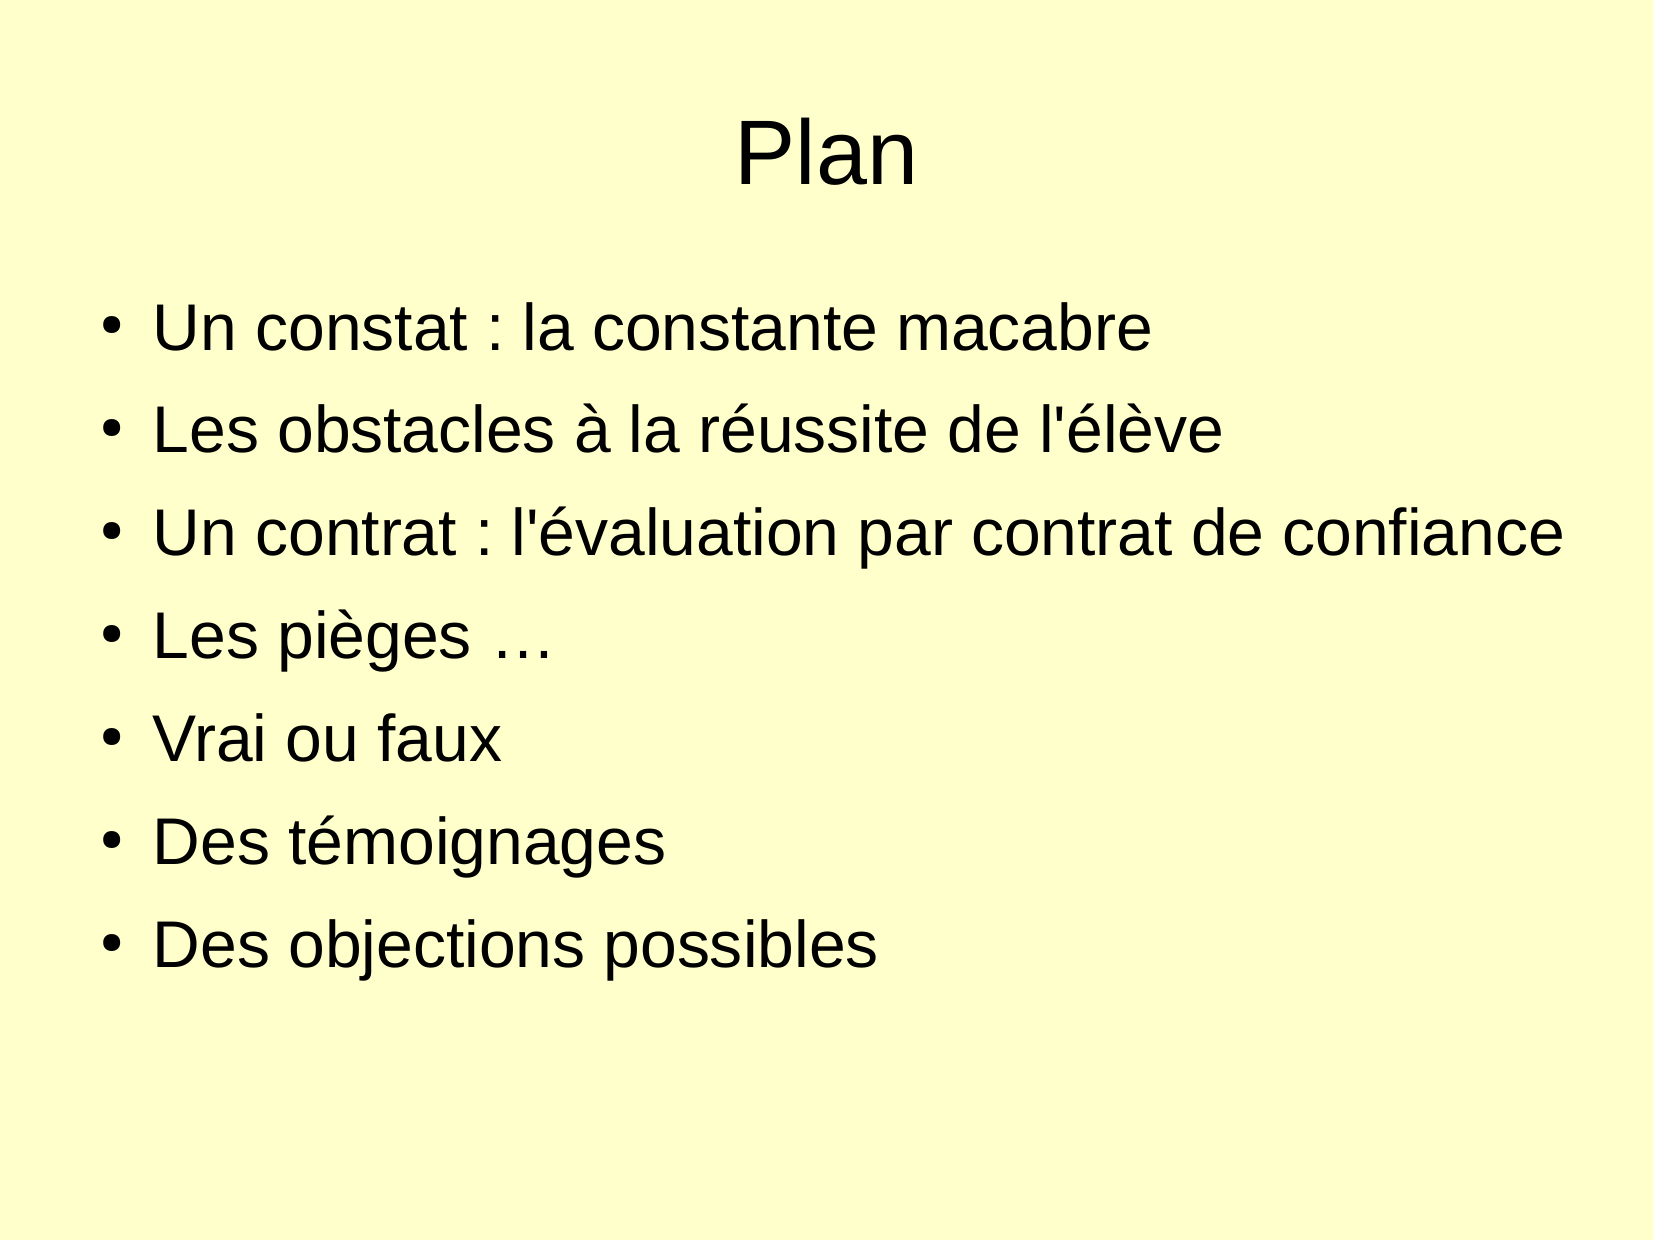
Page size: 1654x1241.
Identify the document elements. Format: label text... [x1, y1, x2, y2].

title Plan [82, 49, 1571, 257]
list Un constat : la constante macabre Les obstacles à la réussite de l'élève Un contrat : l'évaluation par contrat de confiance Les pièges … Vrai ou faux Des témoignages Des objections possibles [82, 290, 1571, 1010]
